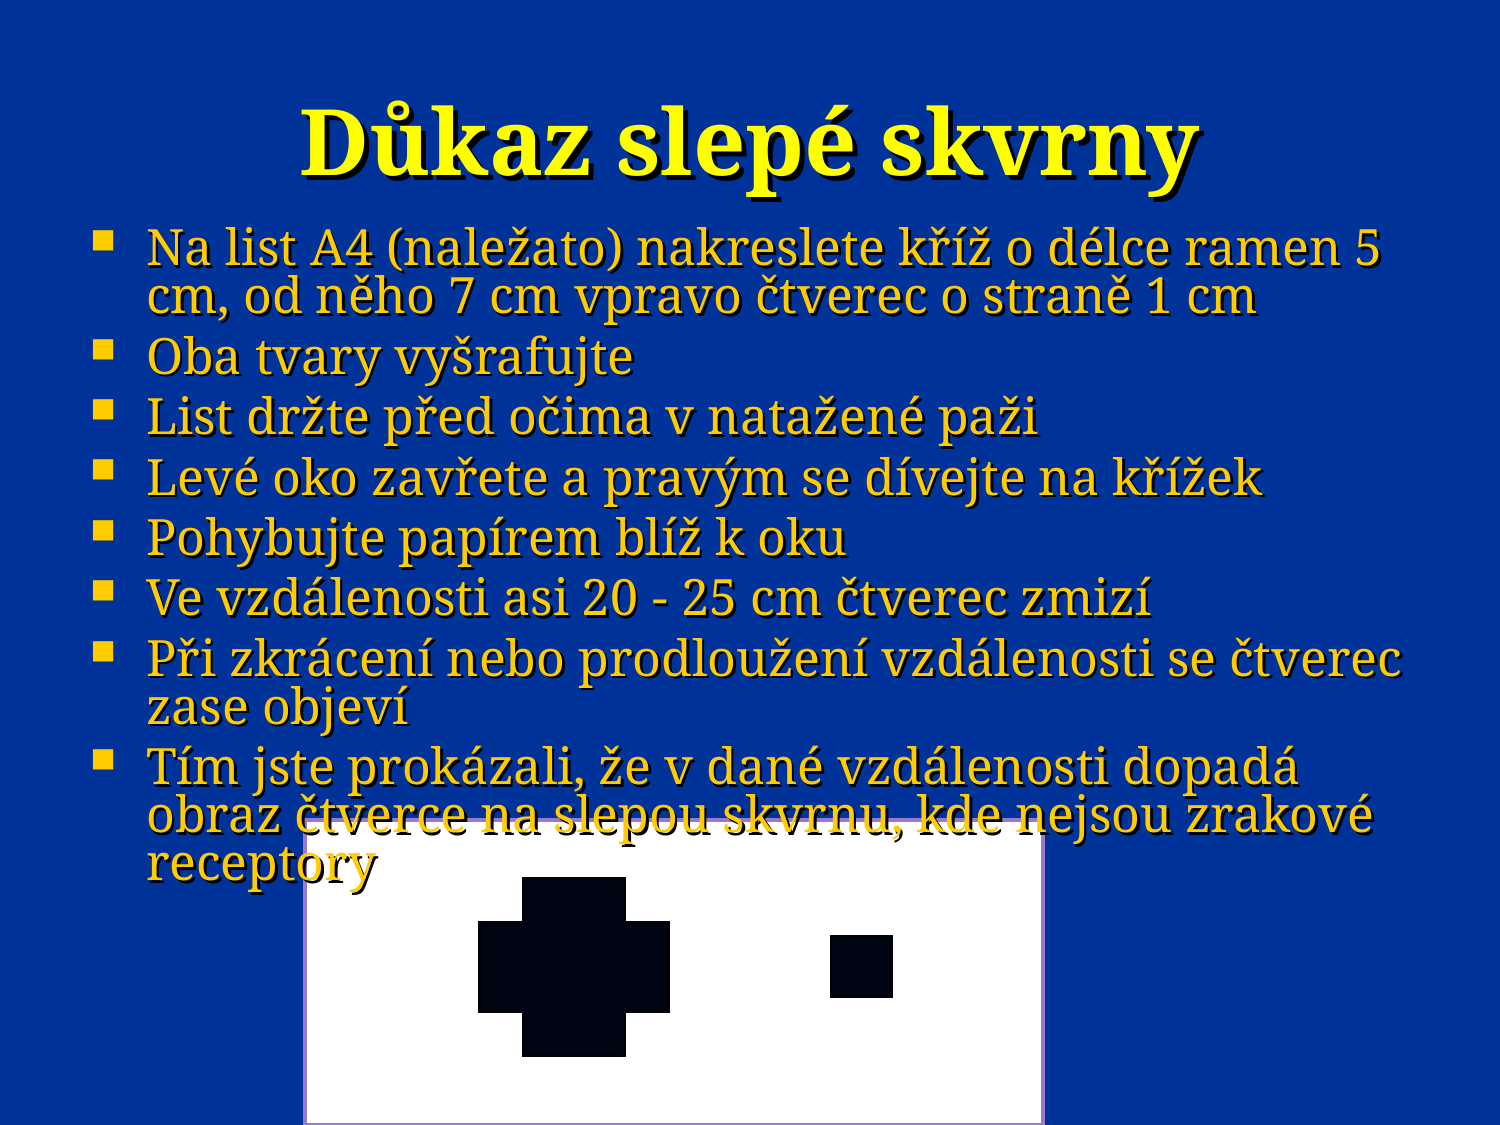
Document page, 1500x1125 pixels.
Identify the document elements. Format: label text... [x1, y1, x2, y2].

text_box [304, 878, 1043, 1125]
title Důkaz slepé skvrny [75, 45, 1426, 219]
list Na list A4 (naležato) nakreslete kříž o délce ramen 5 cm, od něho 7 cm vpravo čtverec o straně 1 cm Oba tvary vyšrafujte List držte před očima v natažené paži Levé oko zavřete a pravým se dívejte na křížek Pohybujte papírem blíž k oku Ve vzdálenosti asi 20 - 25 cm čtverec zmizí Při zkrácení nebo prodloužení vzdálenosti se čtverec zase objeví Tím jste prokázali, že v dané vzdálenosti dopadá obraz čtverce na slepou skvrnu, kde nejsou zrakové receptory [75, 219, 1426, 1005]
text_box [832, 937, 891, 997]
